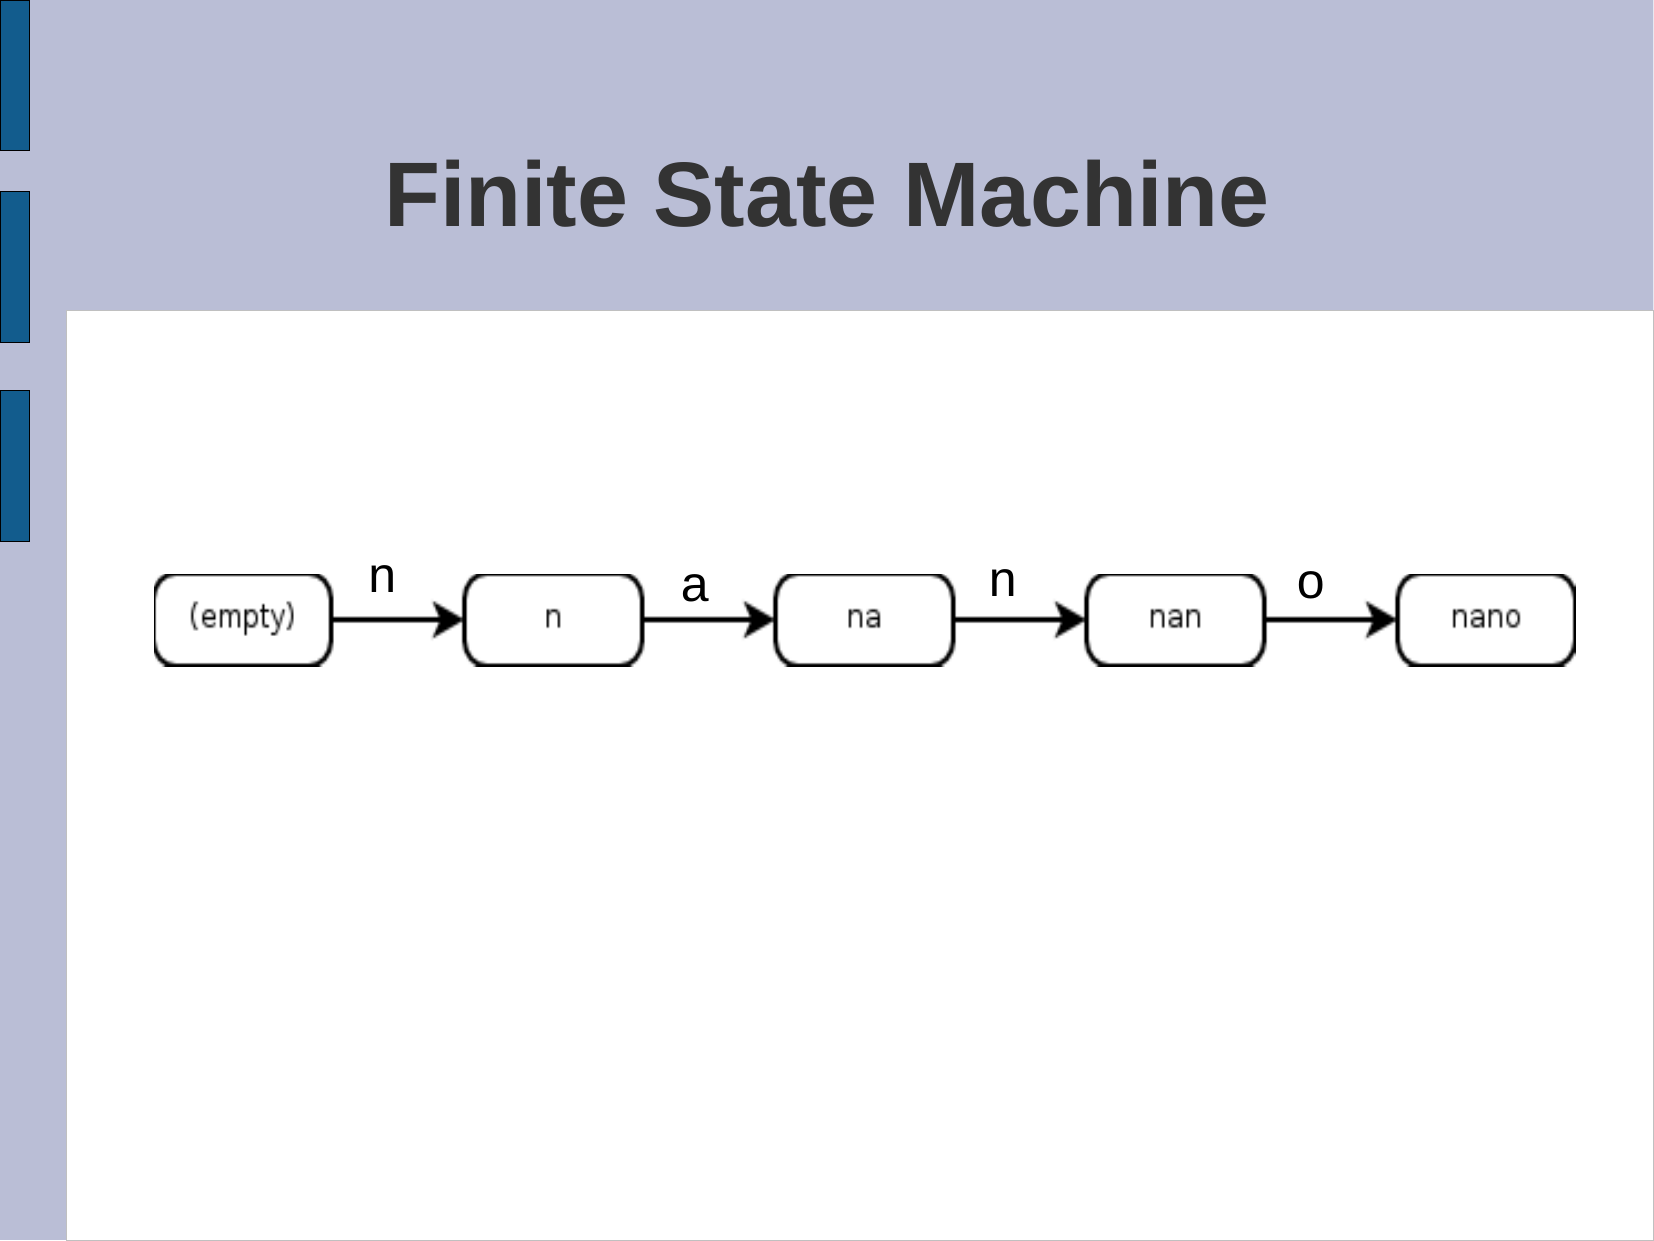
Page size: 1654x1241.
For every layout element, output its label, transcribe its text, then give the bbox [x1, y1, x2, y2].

text_box o [1296, 553, 1325, 610]
picture [154, 574, 1576, 668]
title Finite State Machine [121, 91, 1534, 299]
text_box n [988, 551, 1017, 608]
text_box a [680, 555, 709, 612]
text_box n [368, 546, 397, 603]
